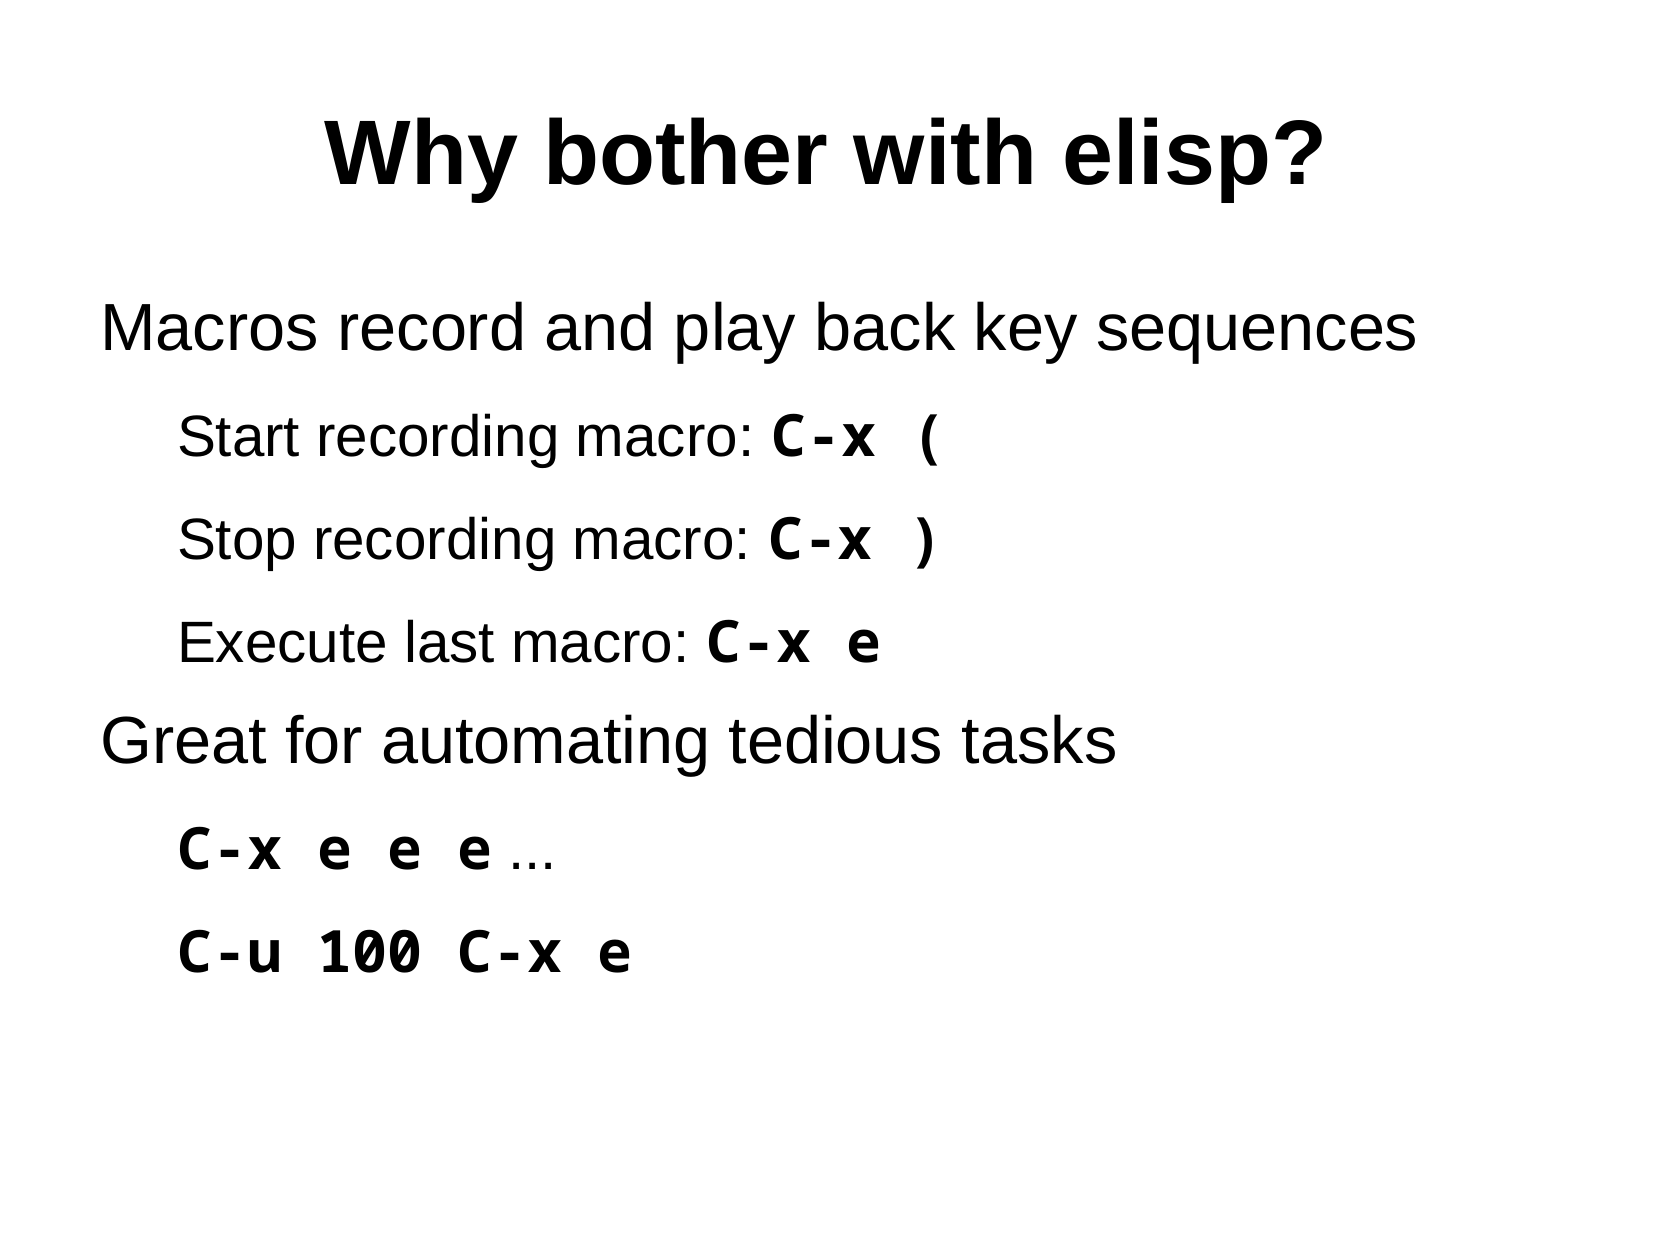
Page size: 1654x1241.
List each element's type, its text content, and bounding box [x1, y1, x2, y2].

title Why bother with elisp? [82, 56, 1571, 250]
list Macros record and play back key sequences Start recording macro: C-x ( Stop recording macro: C-x ) Execute last macro: C-x e Great for automating tedious tasks C-x e e e ... C-u 100 C-x e [82, 290, 1571, 1094]
